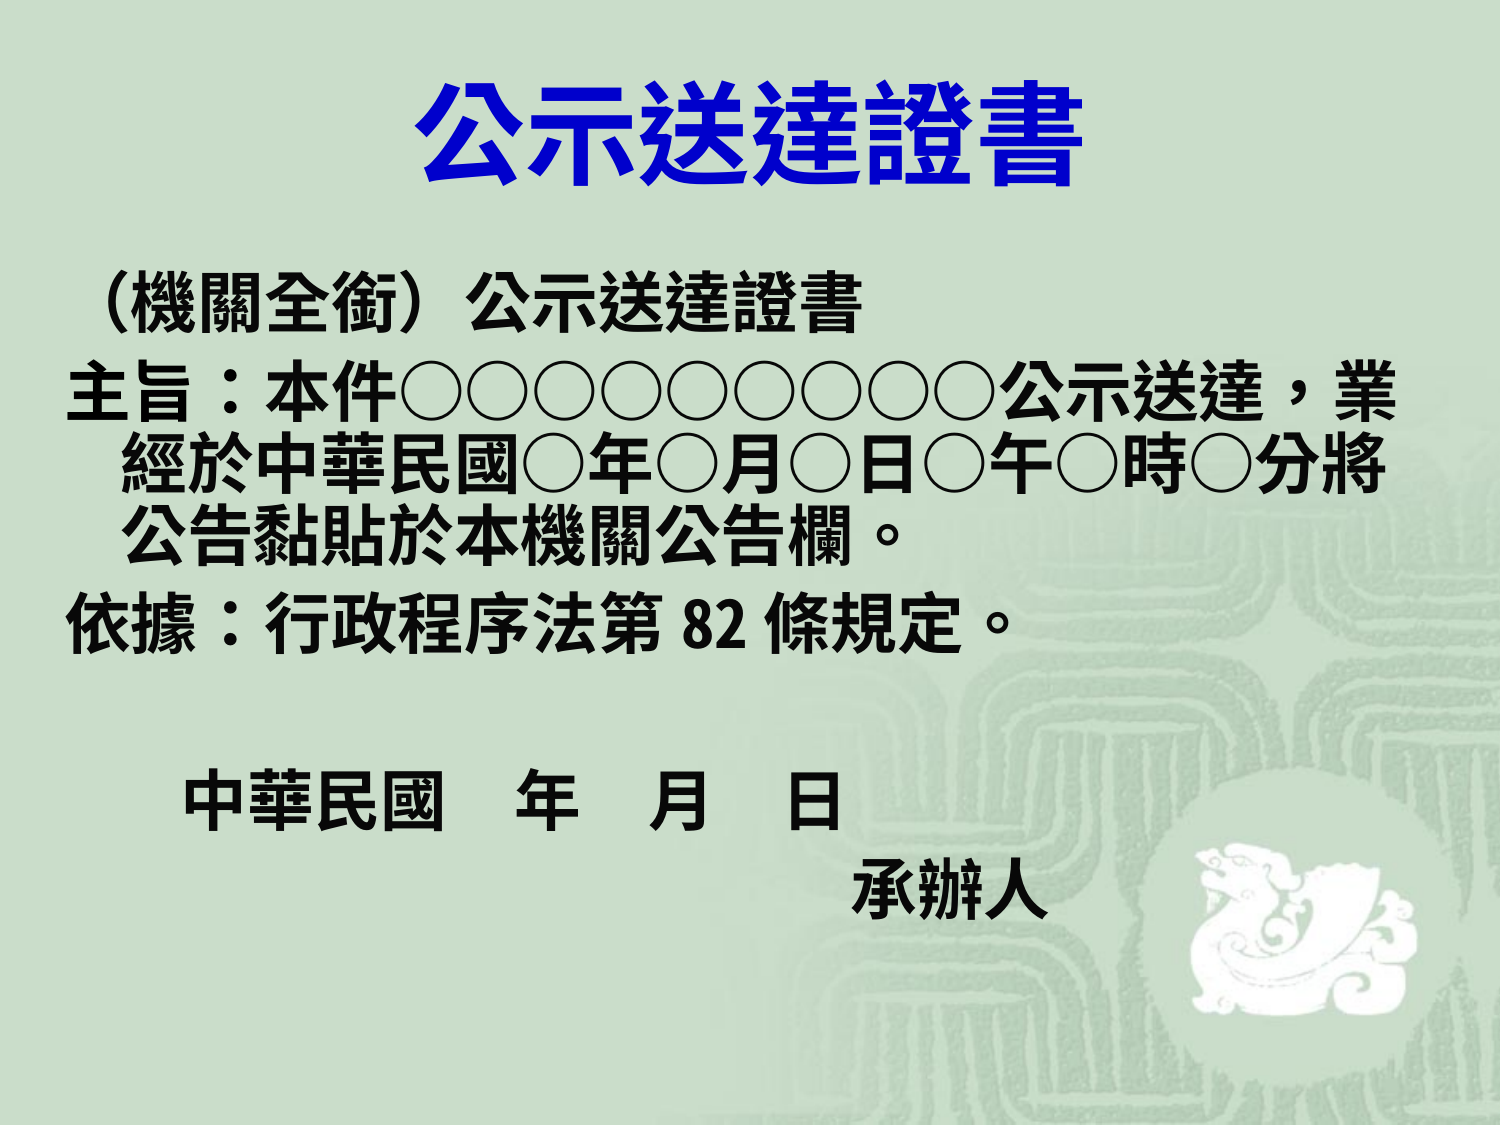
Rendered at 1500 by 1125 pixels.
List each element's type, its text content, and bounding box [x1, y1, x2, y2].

picture [0, 0, 1500, 1125]
title 公示送達證書 [49, 71, 1451, 192]
list （機關全銜）公示送達證書 主旨：本件○○○○○○○○○公示送達，業經於中華民國○年○月○日○午○時○分將公告黏貼於本機關公告欄。 依據：行政程序法第82條規定。 中華民國 年 月 日 承辦人 [49, 262, 1451, 1001]
